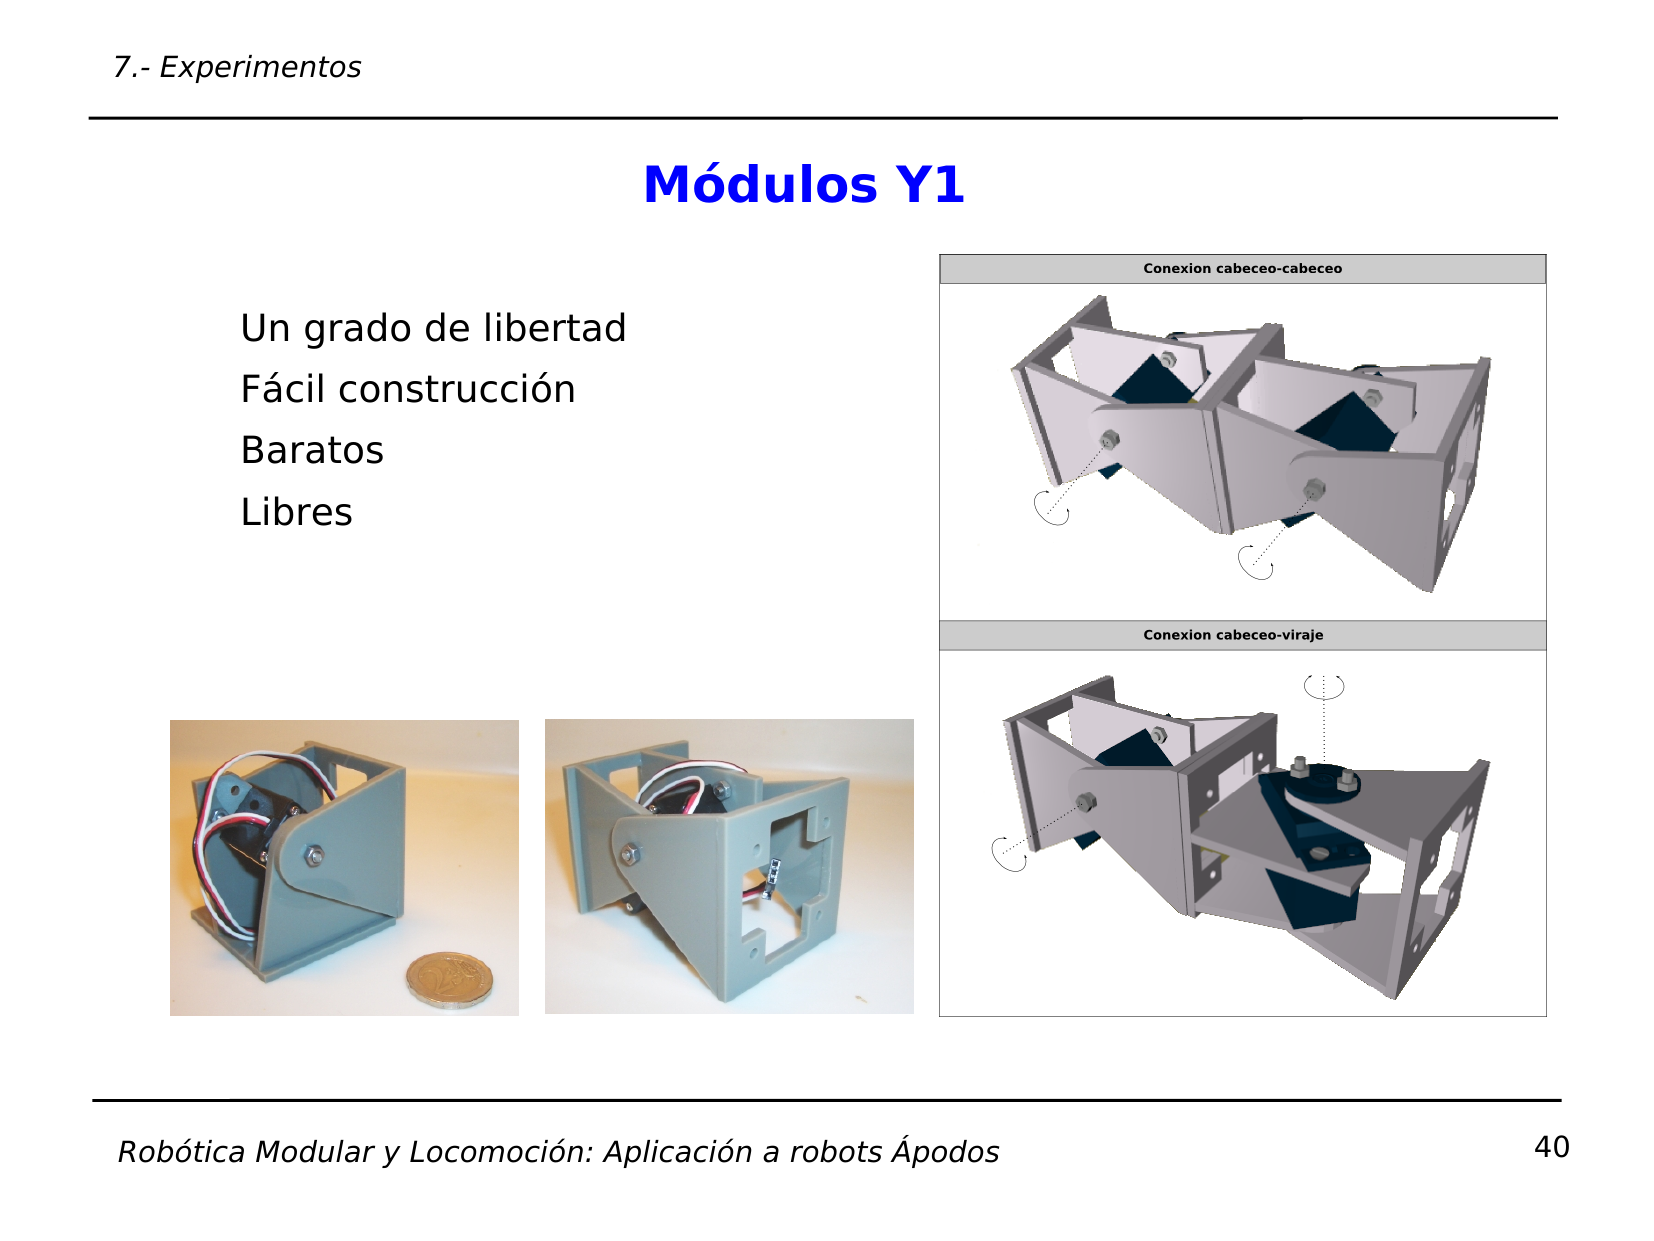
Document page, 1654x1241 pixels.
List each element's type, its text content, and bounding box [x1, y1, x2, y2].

picture [939, 254, 1547, 1017]
text_box Módulos Y1 [628, 148, 977, 222]
picture [170, 720, 519, 1016]
text_box Robótica Modular y Locomoción: Aplicación a robots Ápodos [103, 1127, 1017, 1177]
text_box 7.- Experimentos [97, 42, 378, 93]
picture [545, 719, 914, 1014]
text_box Un grado de libertad Fácil construcción Baratos Libres [213, 299, 648, 542]
